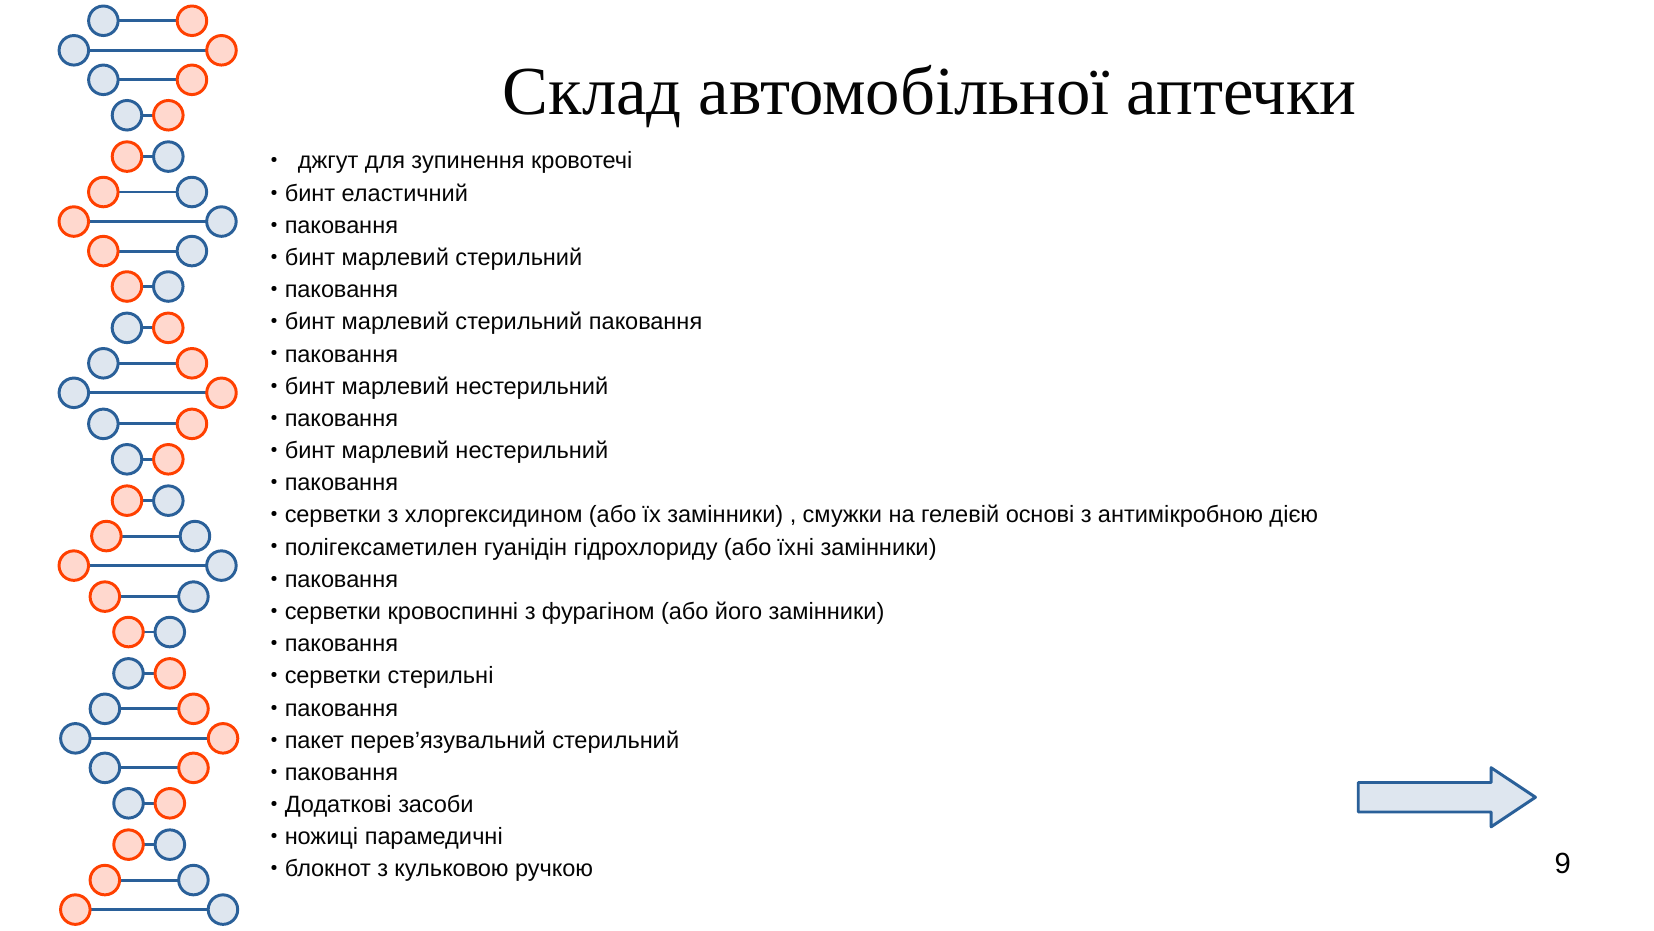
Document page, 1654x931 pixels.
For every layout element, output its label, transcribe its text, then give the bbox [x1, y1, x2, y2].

list джгут для зупинення кровотечі бинт еластичний паковання бинт марлевий стерильний паковання бинт марлевий стерильний паковання паковання бинт марлевий нестерильний паковання бинт марлевий нестерильний паковання серветки з хлоргексидином (або їх замінники) , смужки на гелевій основі з антимікробною дією полігексаметилен гуанідін гідрохлориду (або їхні замінники) паковання серветки кровоспинні з фурагіном (або його замінники) паковання серветки стерильні паковання пакет перев’язувальний стерильний паковання Додаткові засоби ножиці парамедичні блокнот з кульковою ручкою [265, 147, 1595, 916]
title Склад автомобільної аптечки [265, 35, 1595, 147]
text_box [1358, 767, 1536, 827]
